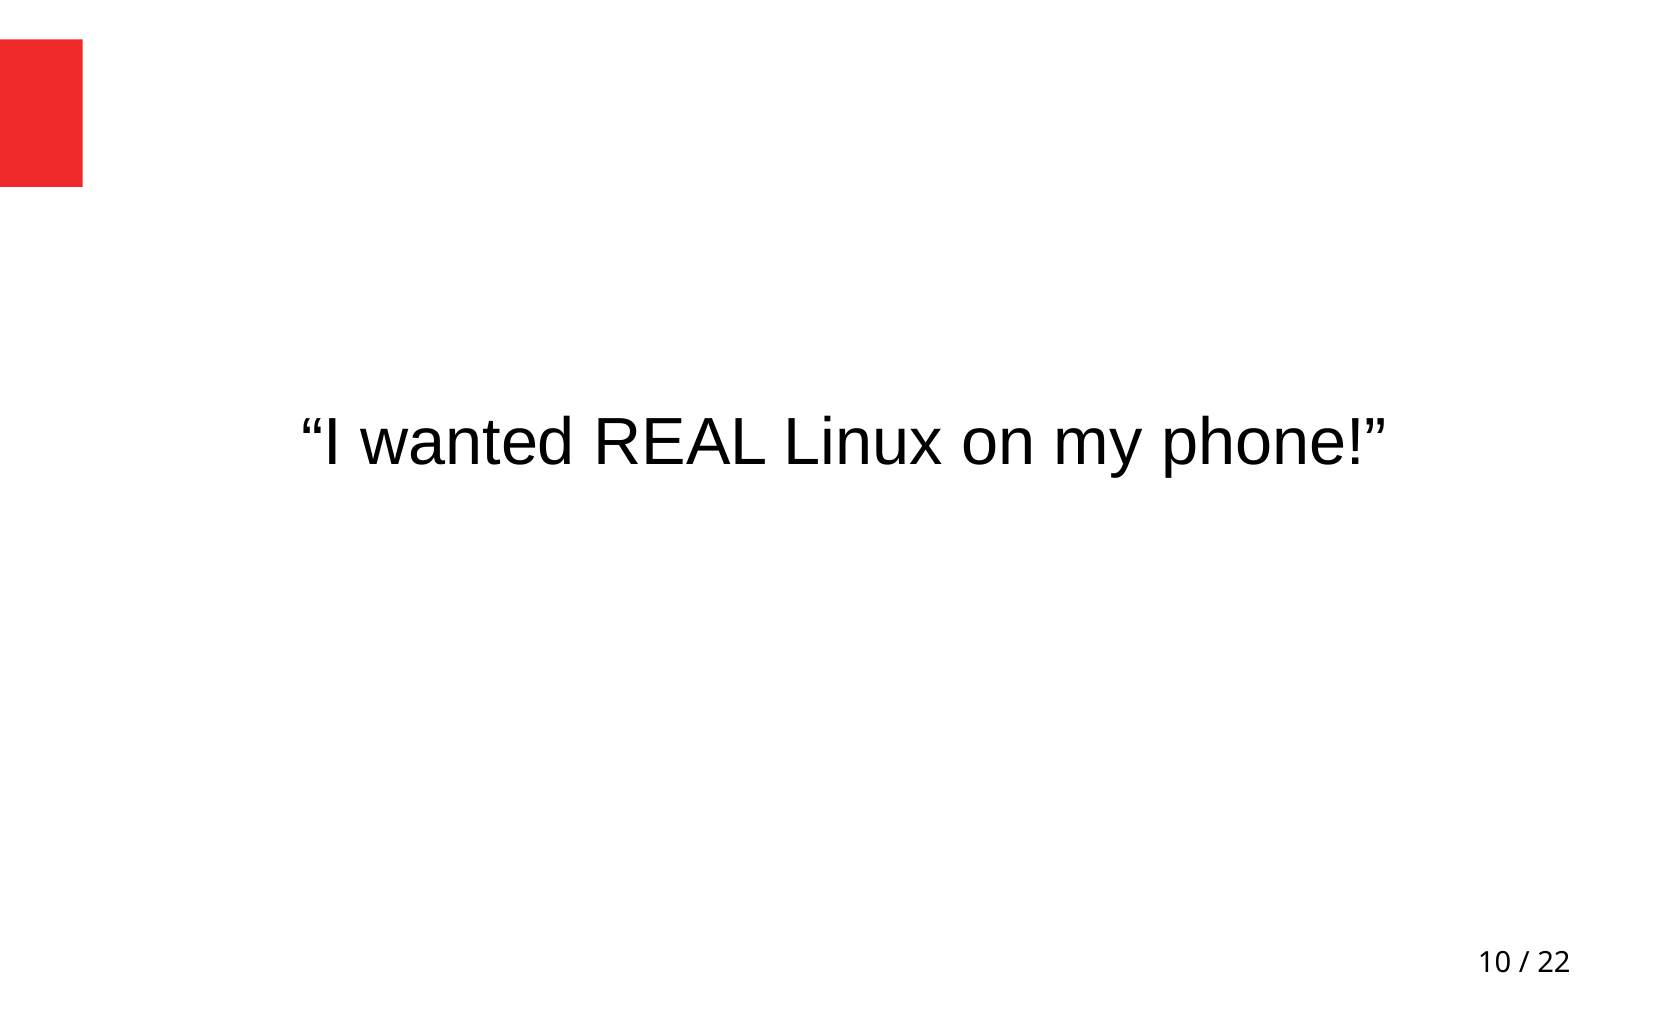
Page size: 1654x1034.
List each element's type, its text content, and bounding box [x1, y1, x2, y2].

subtitle “I wanted REAL Linux on my phone!” [118, 41, 1571, 842]
